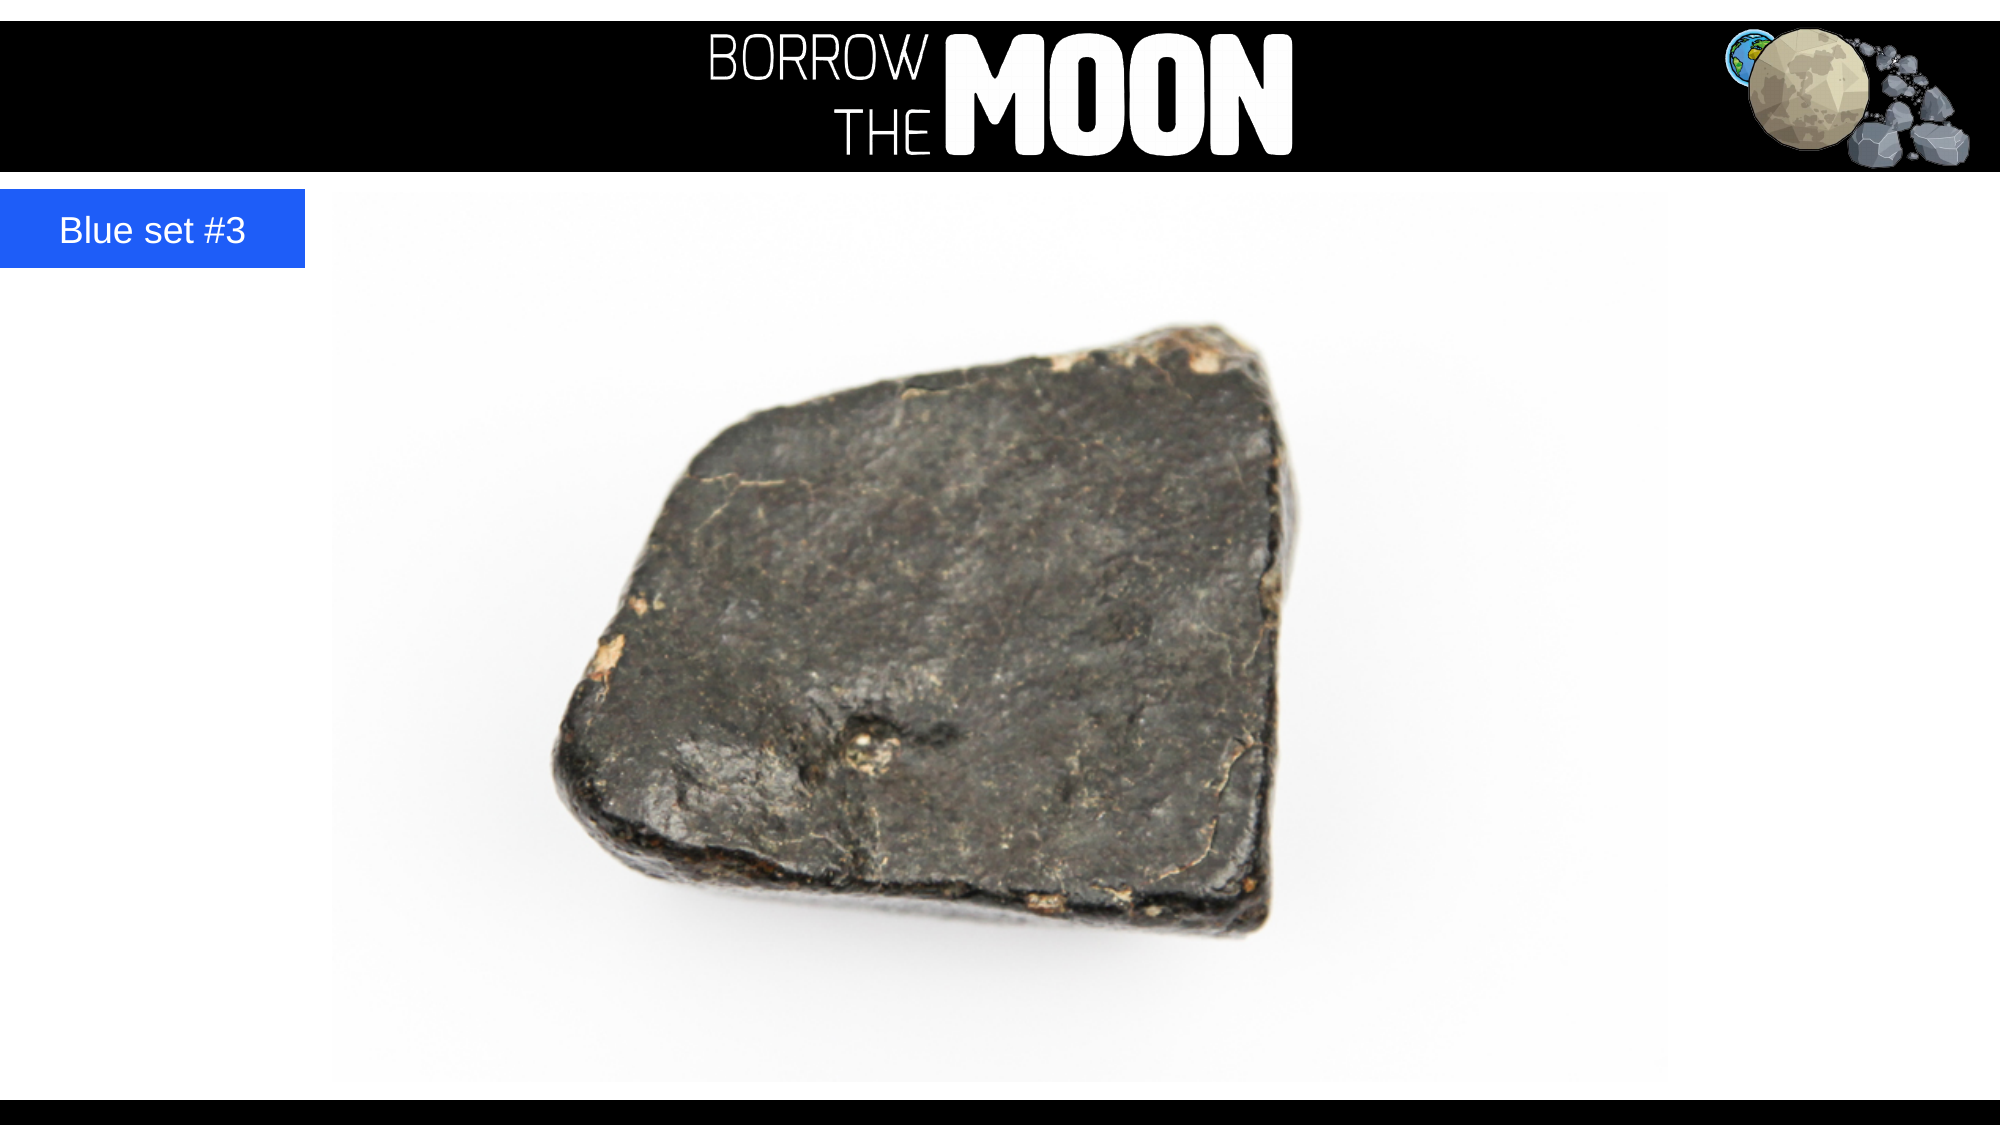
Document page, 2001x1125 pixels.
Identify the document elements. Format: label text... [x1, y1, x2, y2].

text_box Blue set #3 [0, 189, 305, 268]
picture [332, 192, 1668, 1083]
